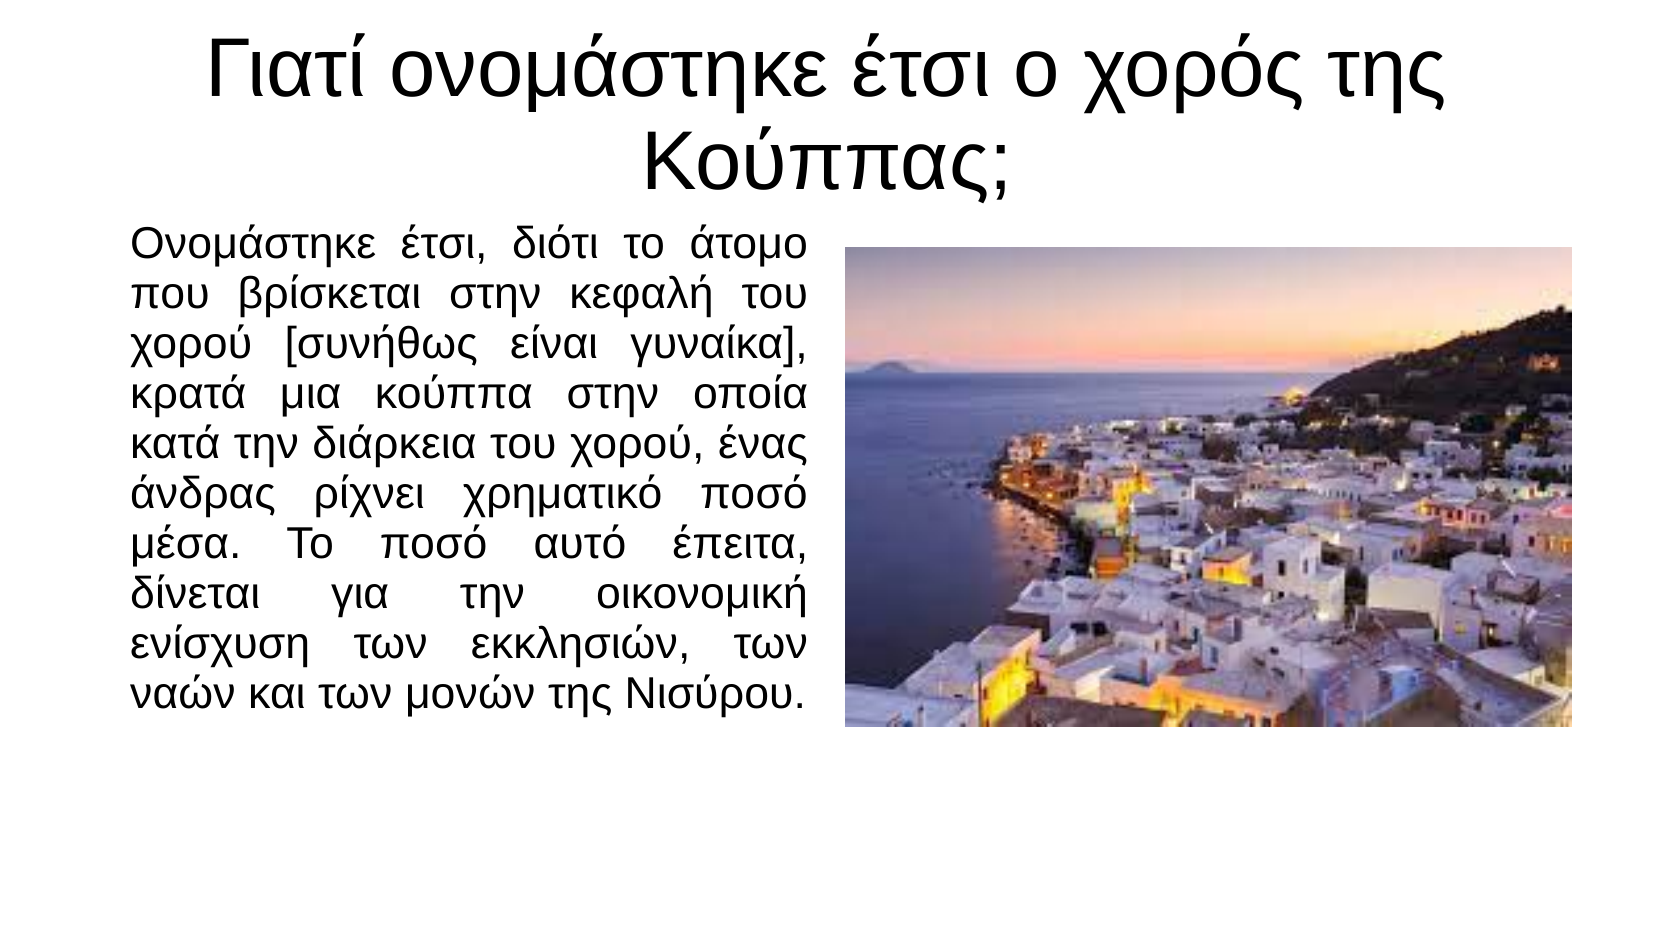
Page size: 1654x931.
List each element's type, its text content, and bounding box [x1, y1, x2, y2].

list Ονομάστηκε έτσι, διότι το άτομο που βρίσκεται στην κεφαλή του χορού [συνήθως είναι γυναίκα], κρατά μια κούππα στην οποία κατά την διάρκεια του χορού, ένας άνδρας ρίχνει χρηματικό ποσό μέσα. Το ποσό αυτό έπειτα, δίνεται για την οικονομική ενίσχυση των εκκλησιών, των ναών και των μονών της Νισύρου. [82, 217, 809, 758]
picture [845, 247, 1572, 727]
title Γιατί ονομάστηκε έτσι ο χορός της Κούππας; [82, 21, 1571, 208]
